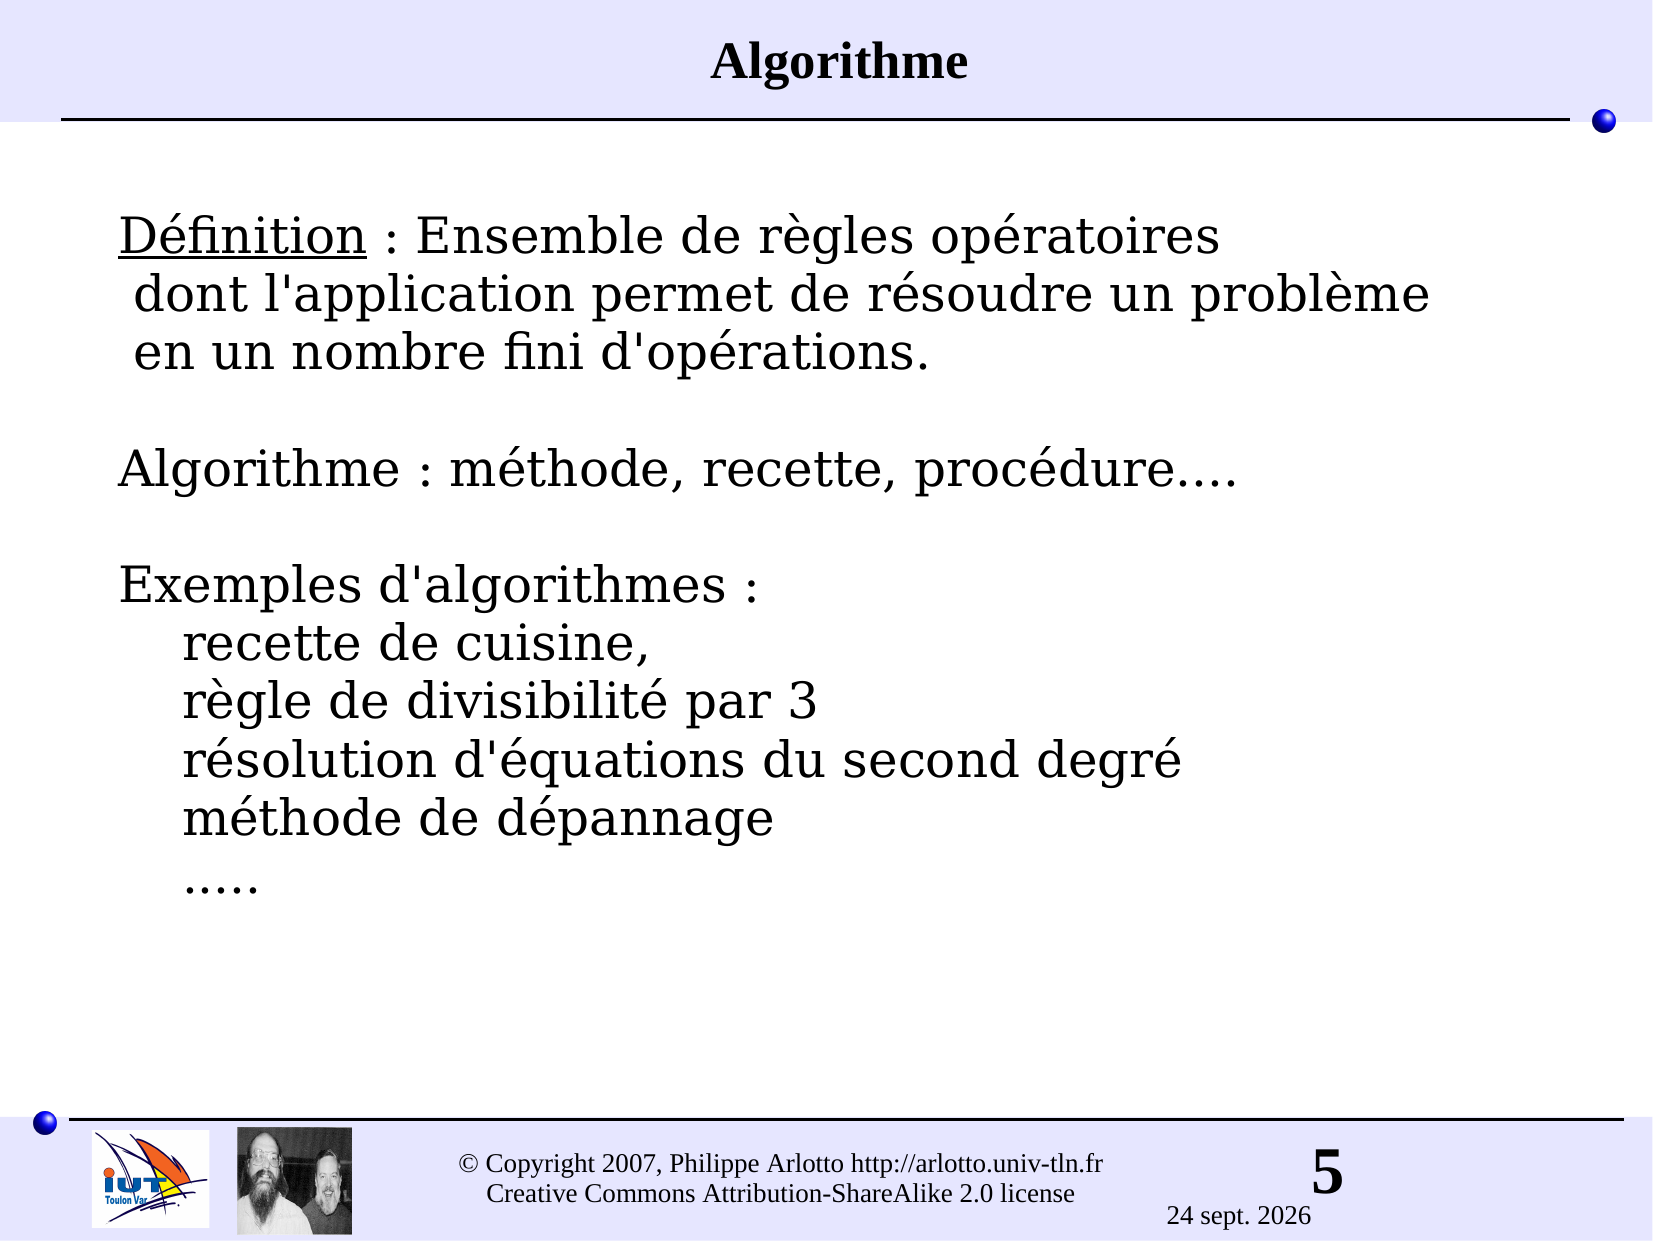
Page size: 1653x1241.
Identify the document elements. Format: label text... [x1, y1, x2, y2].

title Algorithme [95, 14, 1585, 107]
picture [237, 1127, 352, 1235]
text_box Définition : Ensemble de règles opératoires dont l'application permet de résoudre un problème en un nombre fini d'opérations. Algorithme : méthode, recette, procédure.... Exemples d'algorithmes : recette de cuisine, règle de divisibilité par 3 résolution d'équations du second degré méthode de dépannage ..... [118, 206, 1432, 968]
